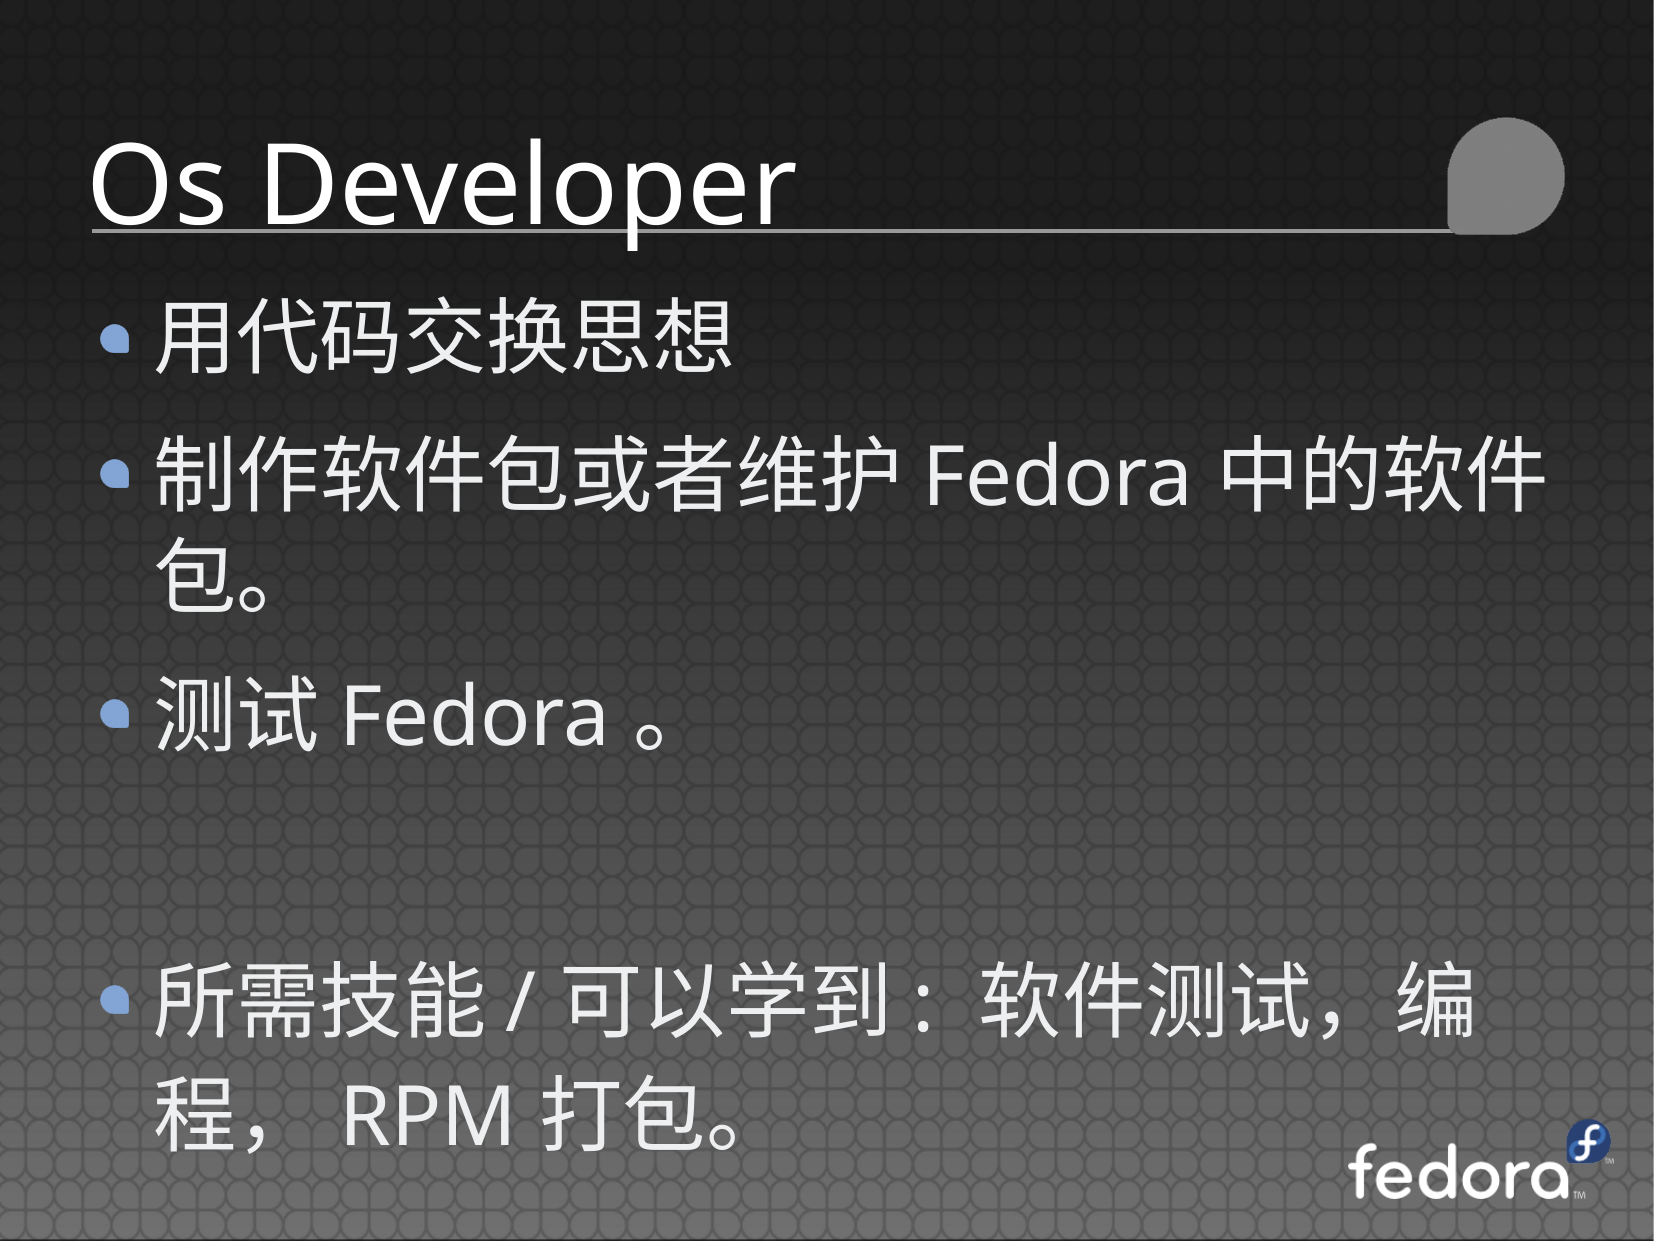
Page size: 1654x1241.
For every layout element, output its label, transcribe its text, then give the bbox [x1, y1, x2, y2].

list 用代码交换思想 制作软件包或者维护Fedora中的软件包。 测试Fedora。 所需技能/可以学到: 软件测试，编程，RPM打包。 [82, 290, 1571, 1088]
title Os Developer [86, 112, 1576, 249]
picture [0, 0, 1654, 1241]
